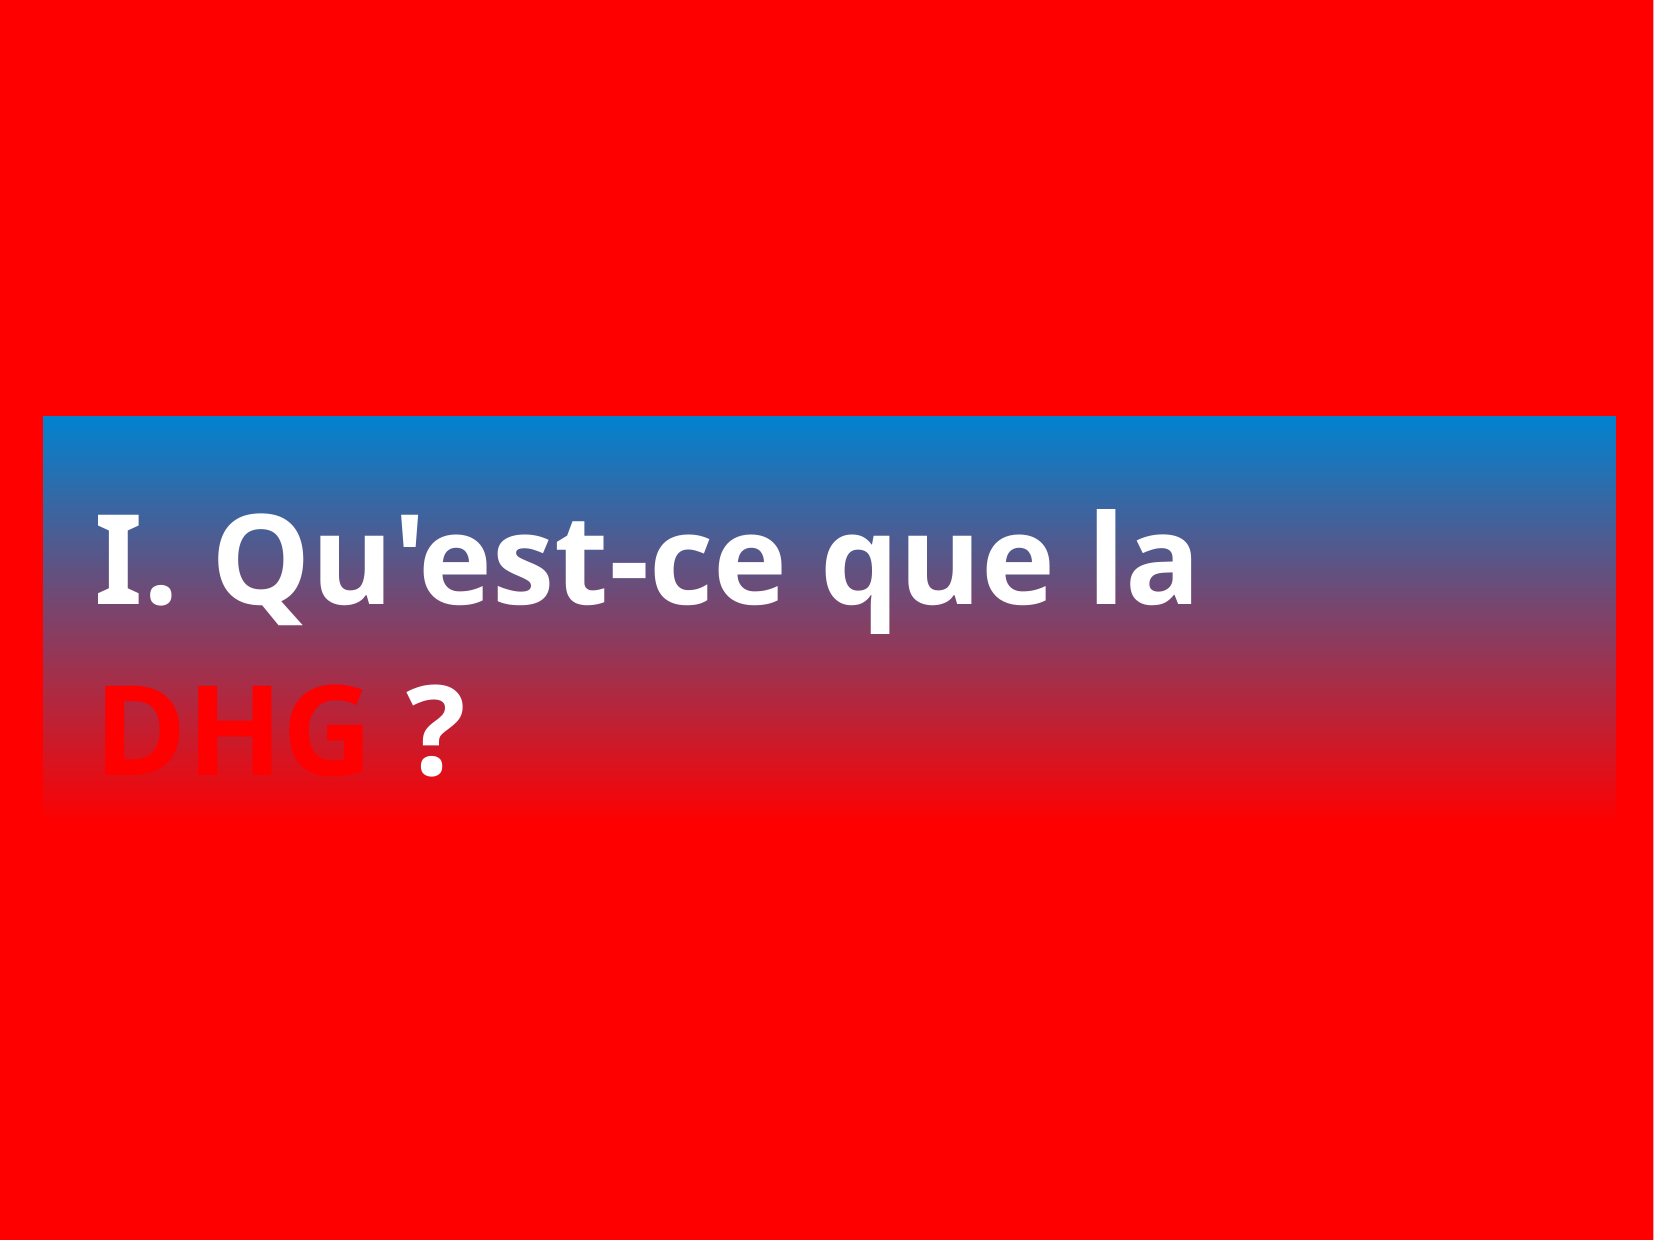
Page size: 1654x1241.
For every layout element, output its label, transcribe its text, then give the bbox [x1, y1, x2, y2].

text_box [43, 416, 1616, 824]
text_box I. Qu'est-ce que la DHG ? [80, 463, 1594, 687]
